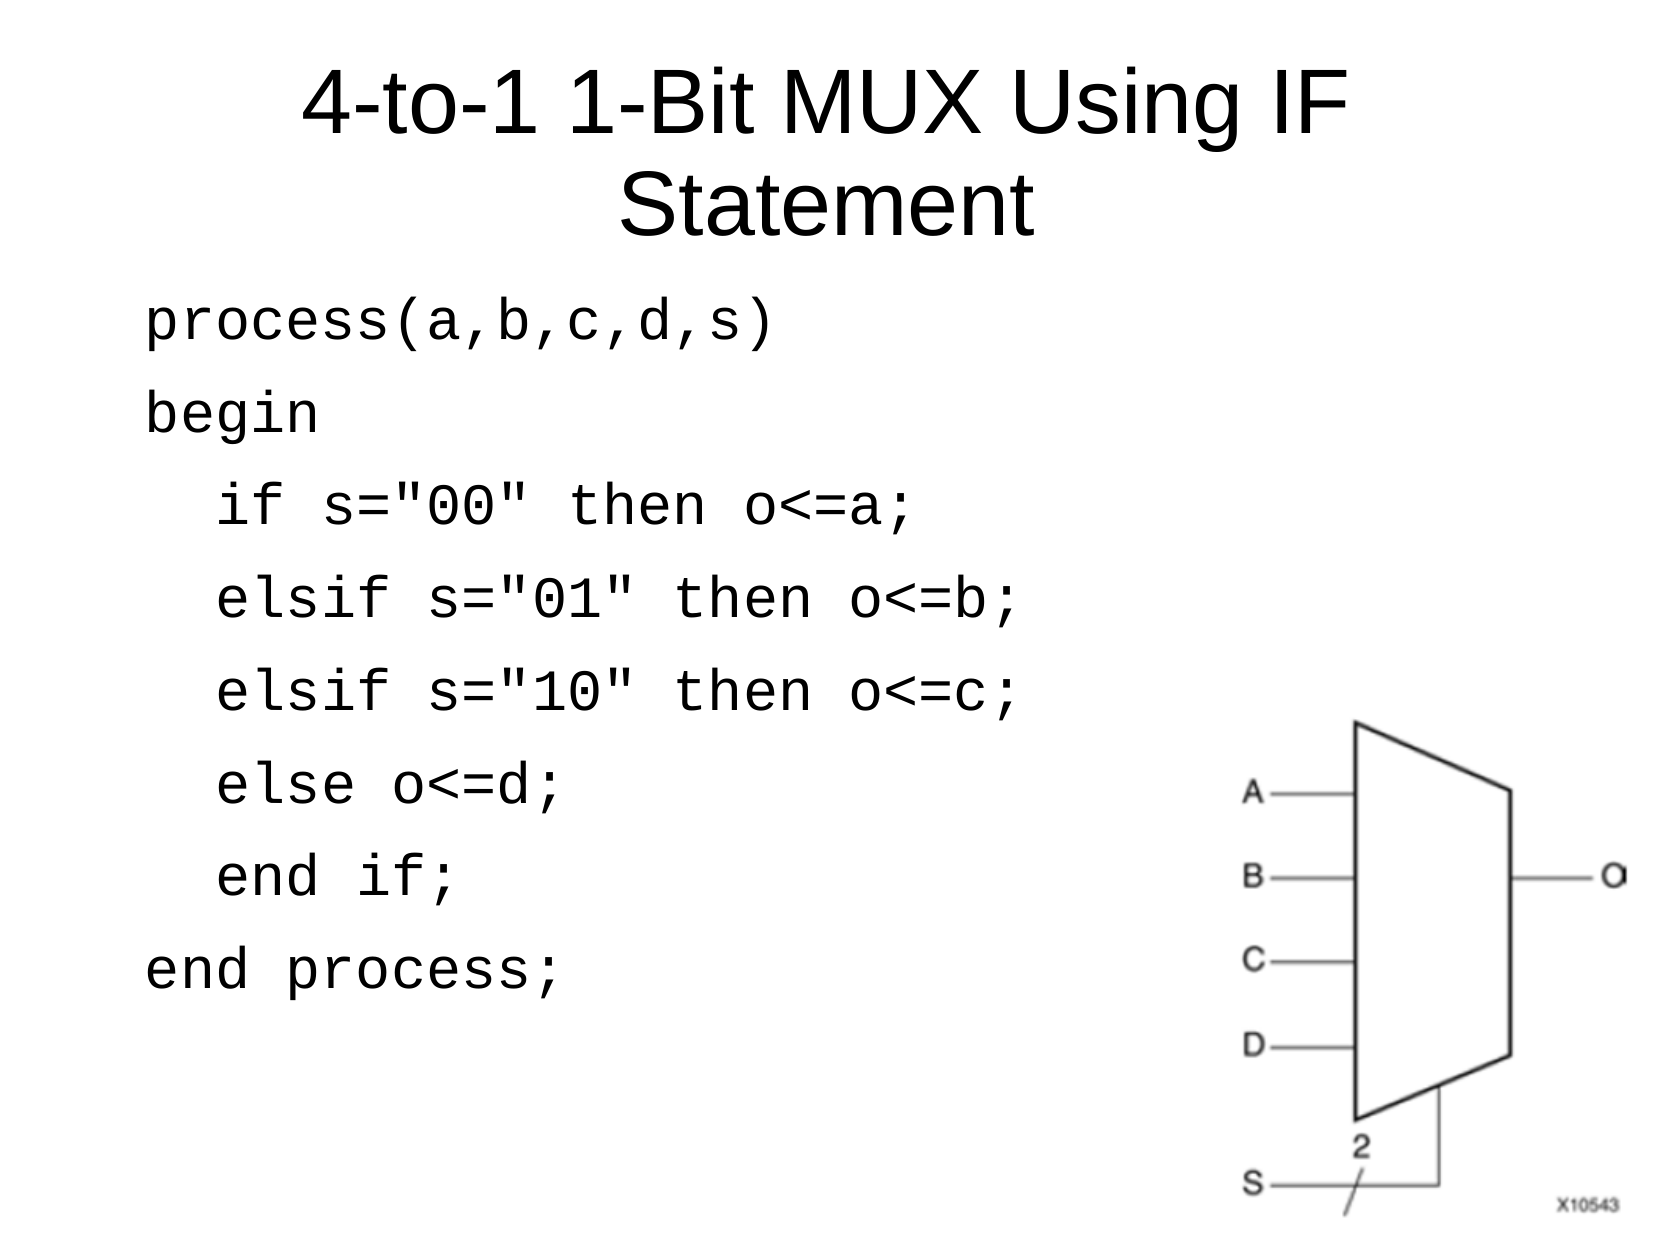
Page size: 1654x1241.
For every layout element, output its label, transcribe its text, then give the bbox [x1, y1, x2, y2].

list process(a,b,c,d,s) begin if s="00" then o<=a; elsif s="01" then o<=b; elsif s="10" then o<=c; else o<=d; end if; end process; [82, 290, 1571, 1010]
title 4-to-1 1-Bit MUX Using IF Statement [82, 49, 1571, 257]
picture [1230, 704, 1635, 1221]
